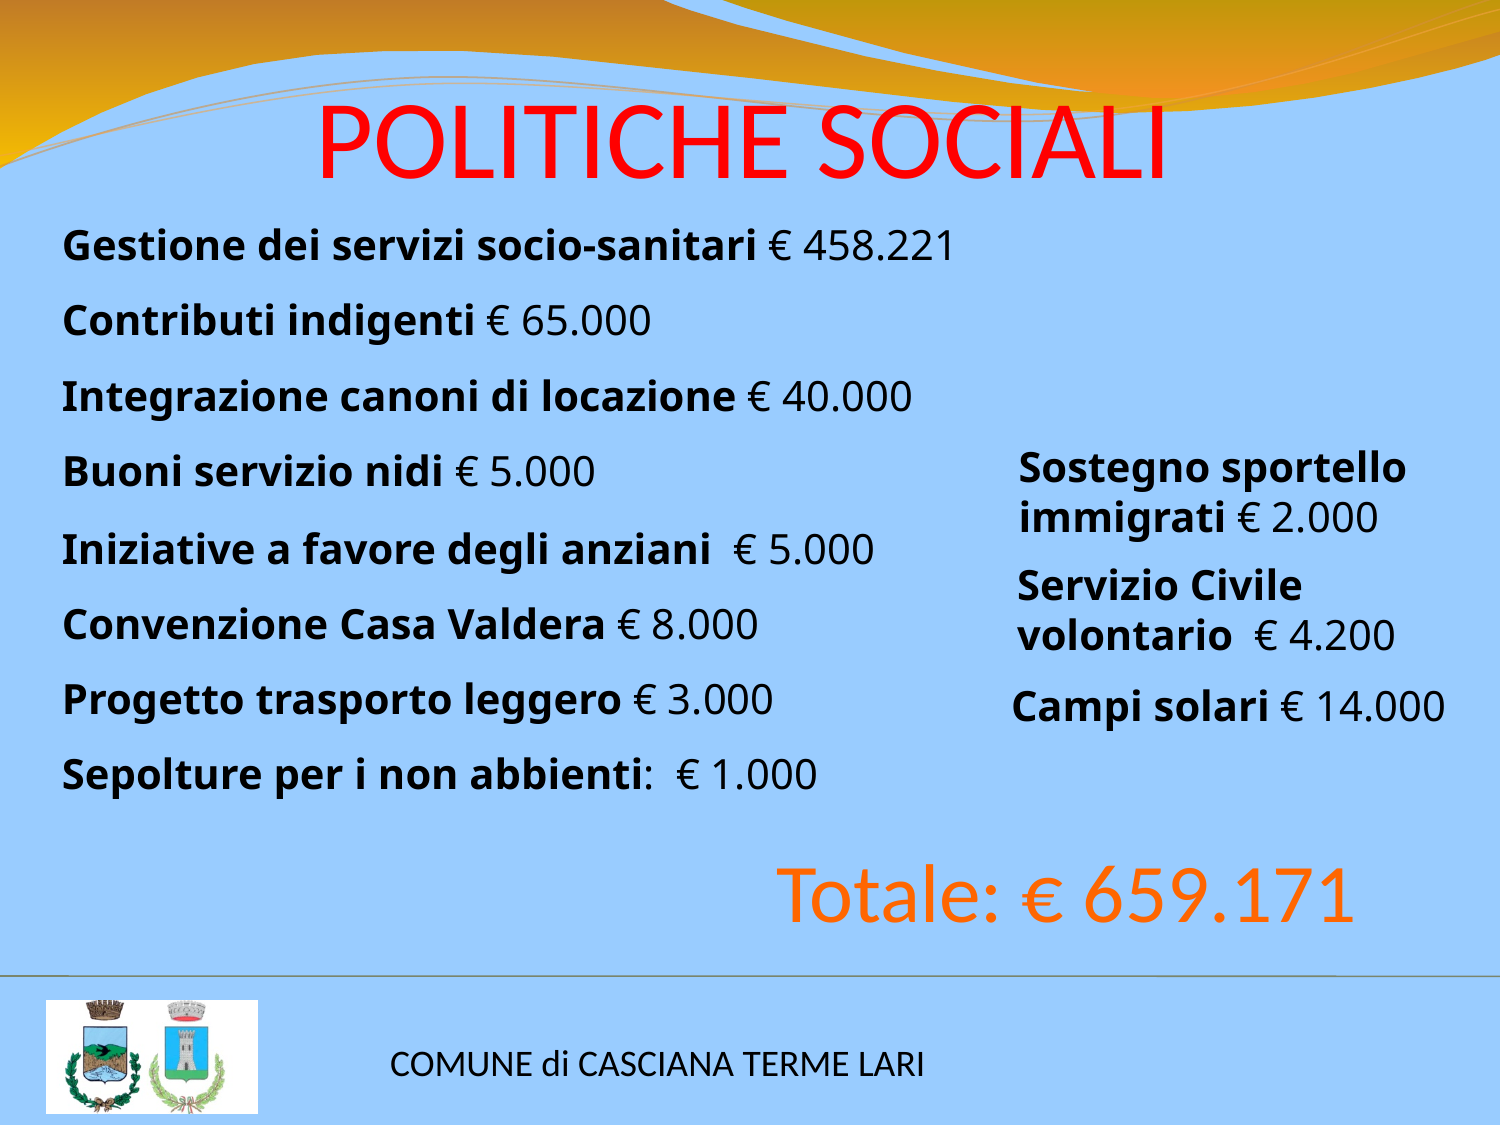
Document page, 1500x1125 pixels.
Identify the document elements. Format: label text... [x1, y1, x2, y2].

text_box Iniziative a favore degli anziani € 5.000 Convenzione Casa Valdera € 8.000 Progetto trasporto leggero € 3.000 Sepolture per i non abbienti: € 1.000 [46, 515, 903, 906]
text_box Campi solari € 14.000 [996, 672, 1489, 738]
text_box Gestione dei servizi socio-sanitari € 458.221 Contributi indigenti € 65.000 Integrazione canoni di locazione € 40.000 Buoni servizio nidi € 5.000 [46, 210, 1032, 503]
text_box POLITICHE SOCIALI [17, 58, 1471, 209]
text_box Servizio Civile volontario € 4.200 [1002, 550, 1500, 666]
text_box Sostegno sportello immigrati € 2.000 [1003, 433, 1500, 549]
picture [46, 1000, 258, 1114]
text_box COMUNE di CASCIANA TERME LARI [374, 1031, 1500, 1092]
text_box Totale: € 659.171 [761, 832, 1500, 948]
